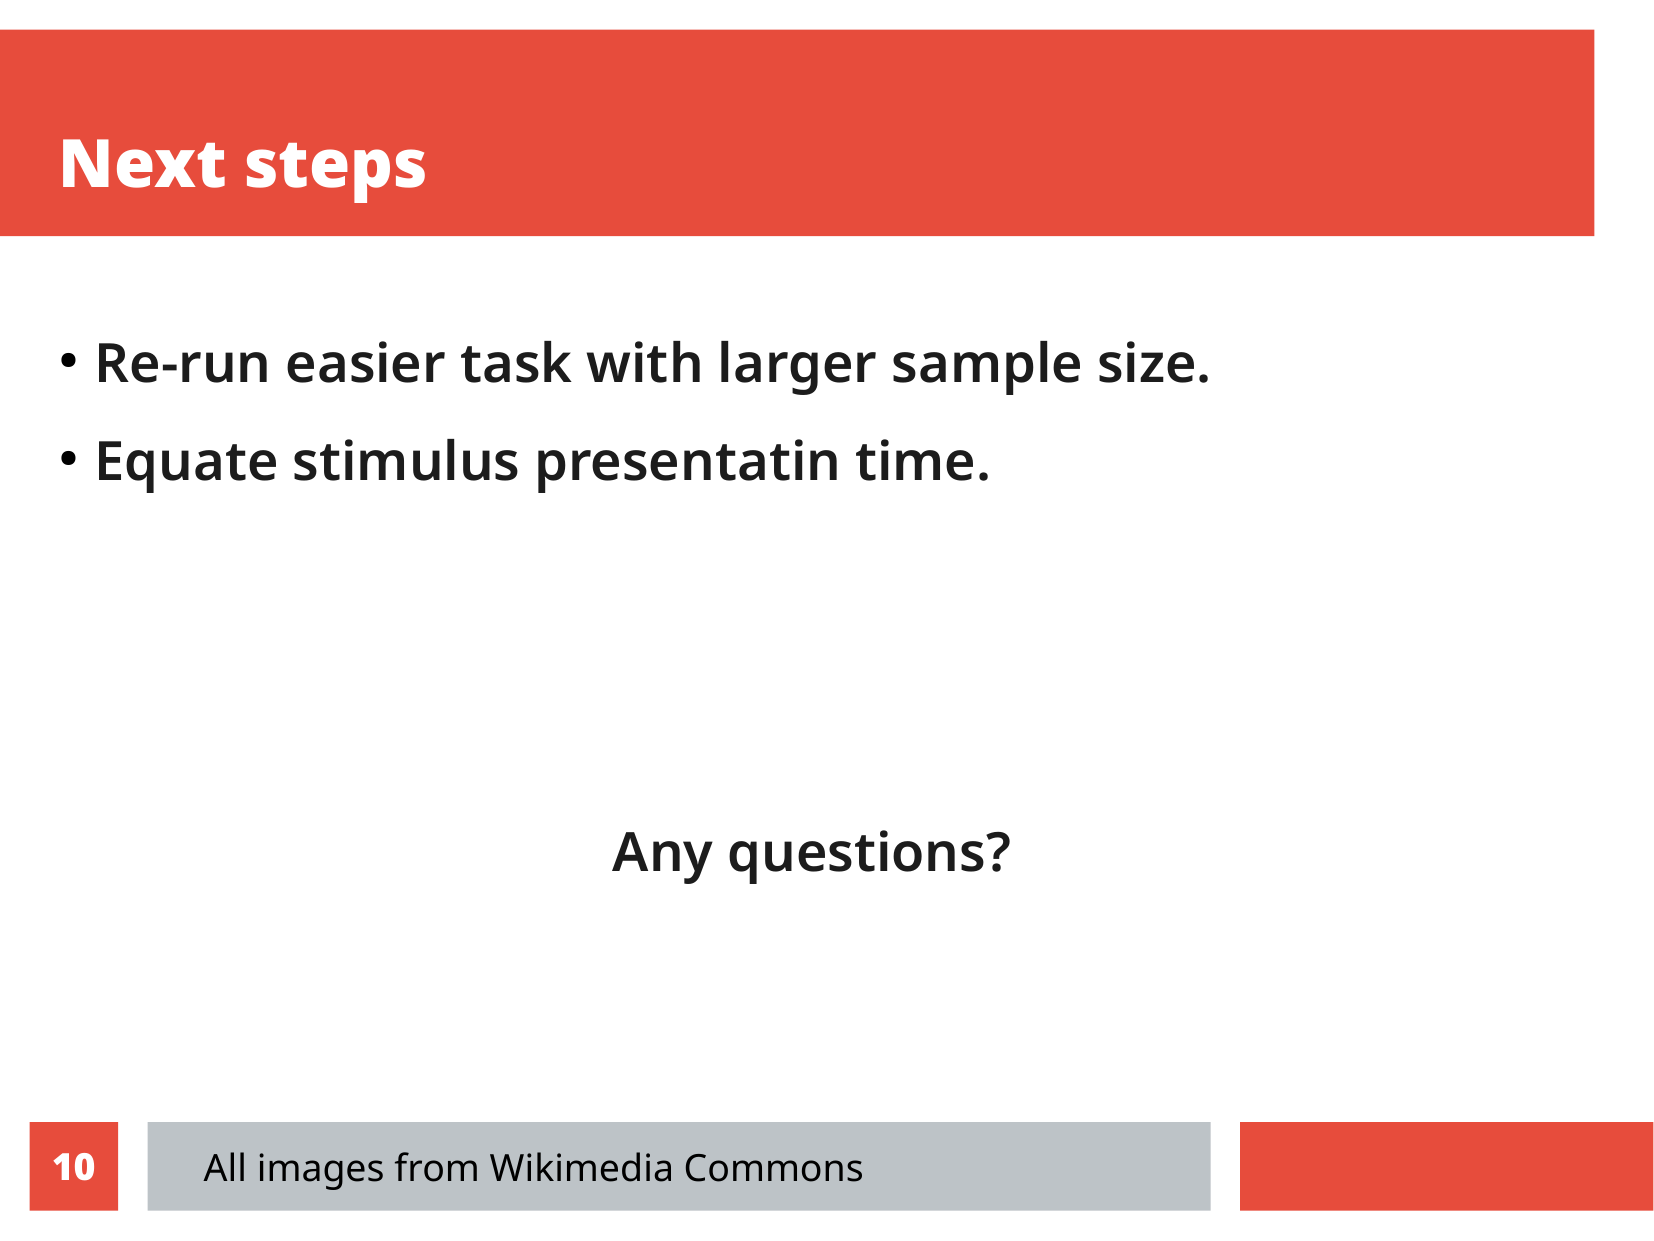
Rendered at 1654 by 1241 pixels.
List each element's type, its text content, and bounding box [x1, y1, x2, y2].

list Re-run easier task with larger sample size. Equate stimulus presentatin time. Any questions? [59, 324, 1565, 1093]
title Next steps [59, 59, 1595, 207]
text_box All images from Wikimedia Commons [188, 1133, 1182, 1200]
